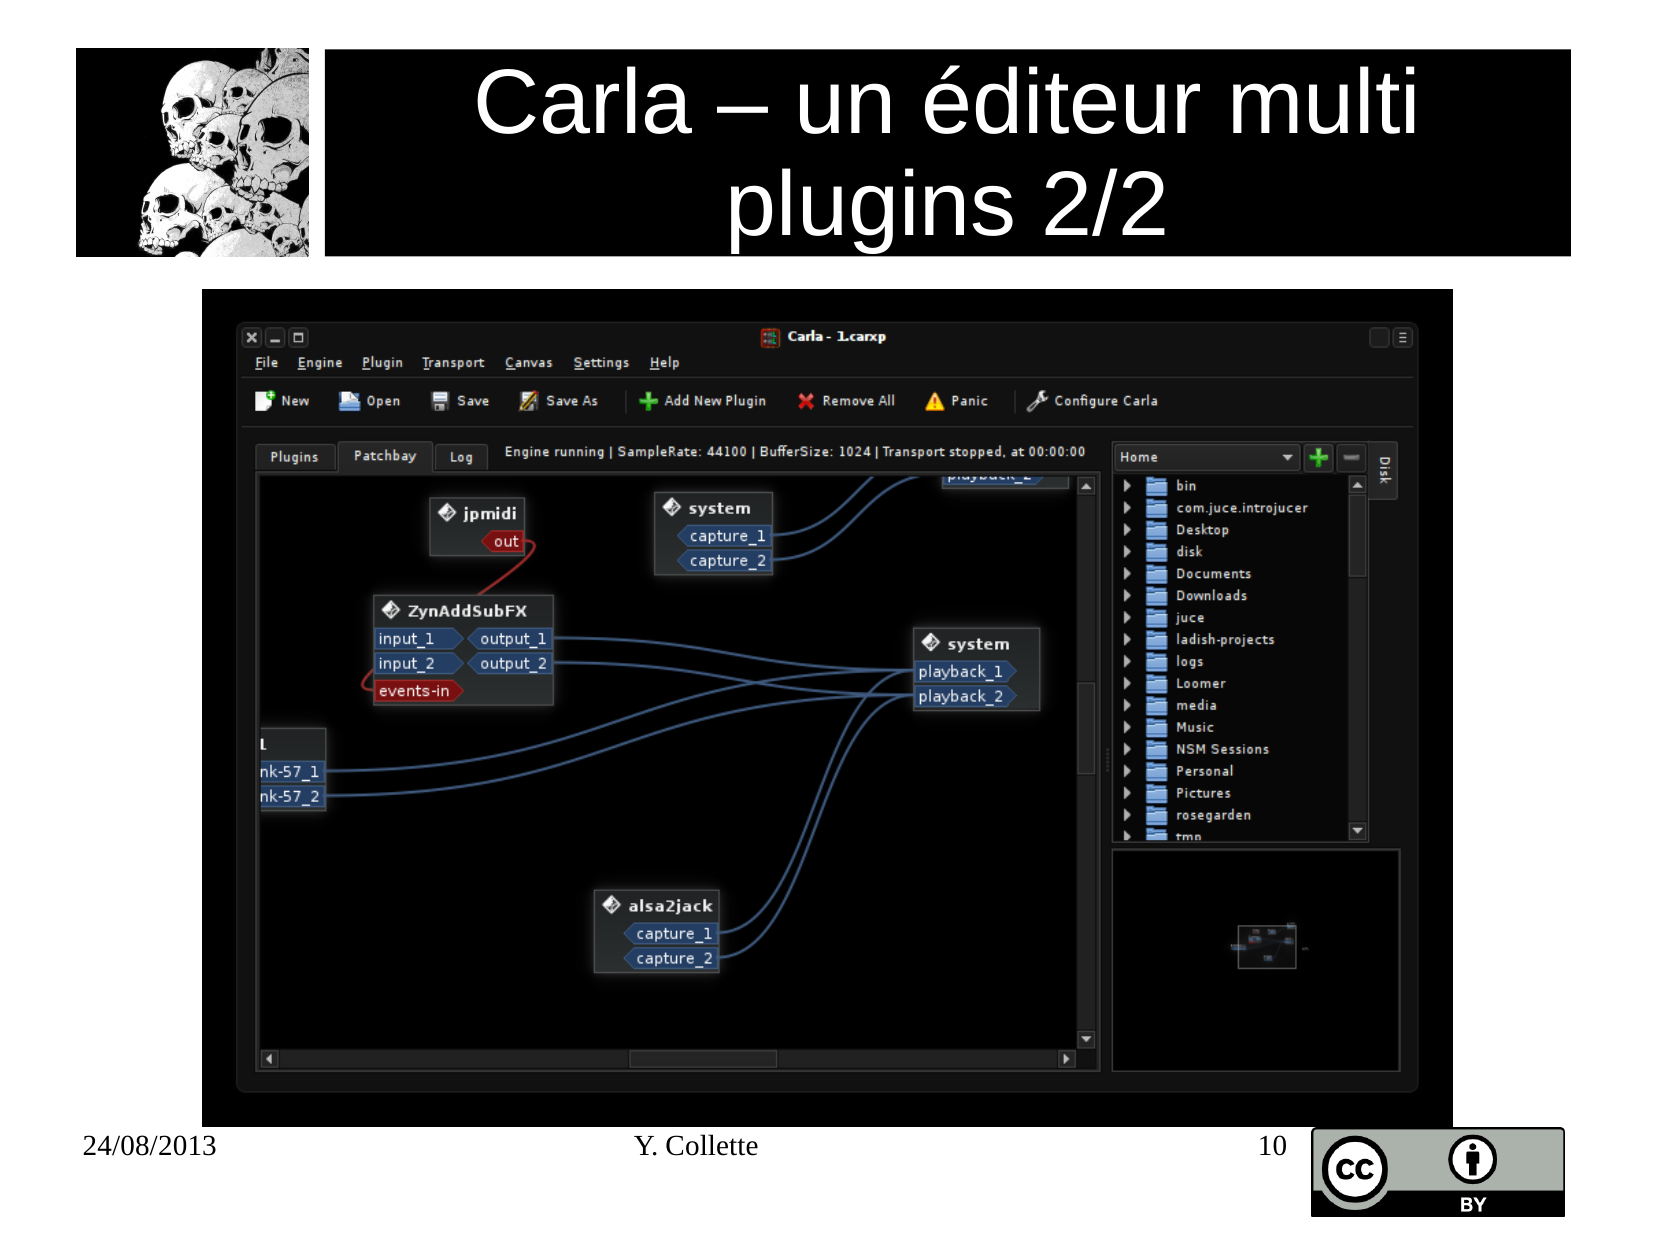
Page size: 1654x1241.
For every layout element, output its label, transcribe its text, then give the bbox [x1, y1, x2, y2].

picture [202, 289, 1565, 1217]
title Carla – un éditeur multi plugins 2/2 [324, 49, 1571, 257]
picture [76, 48, 309, 257]
